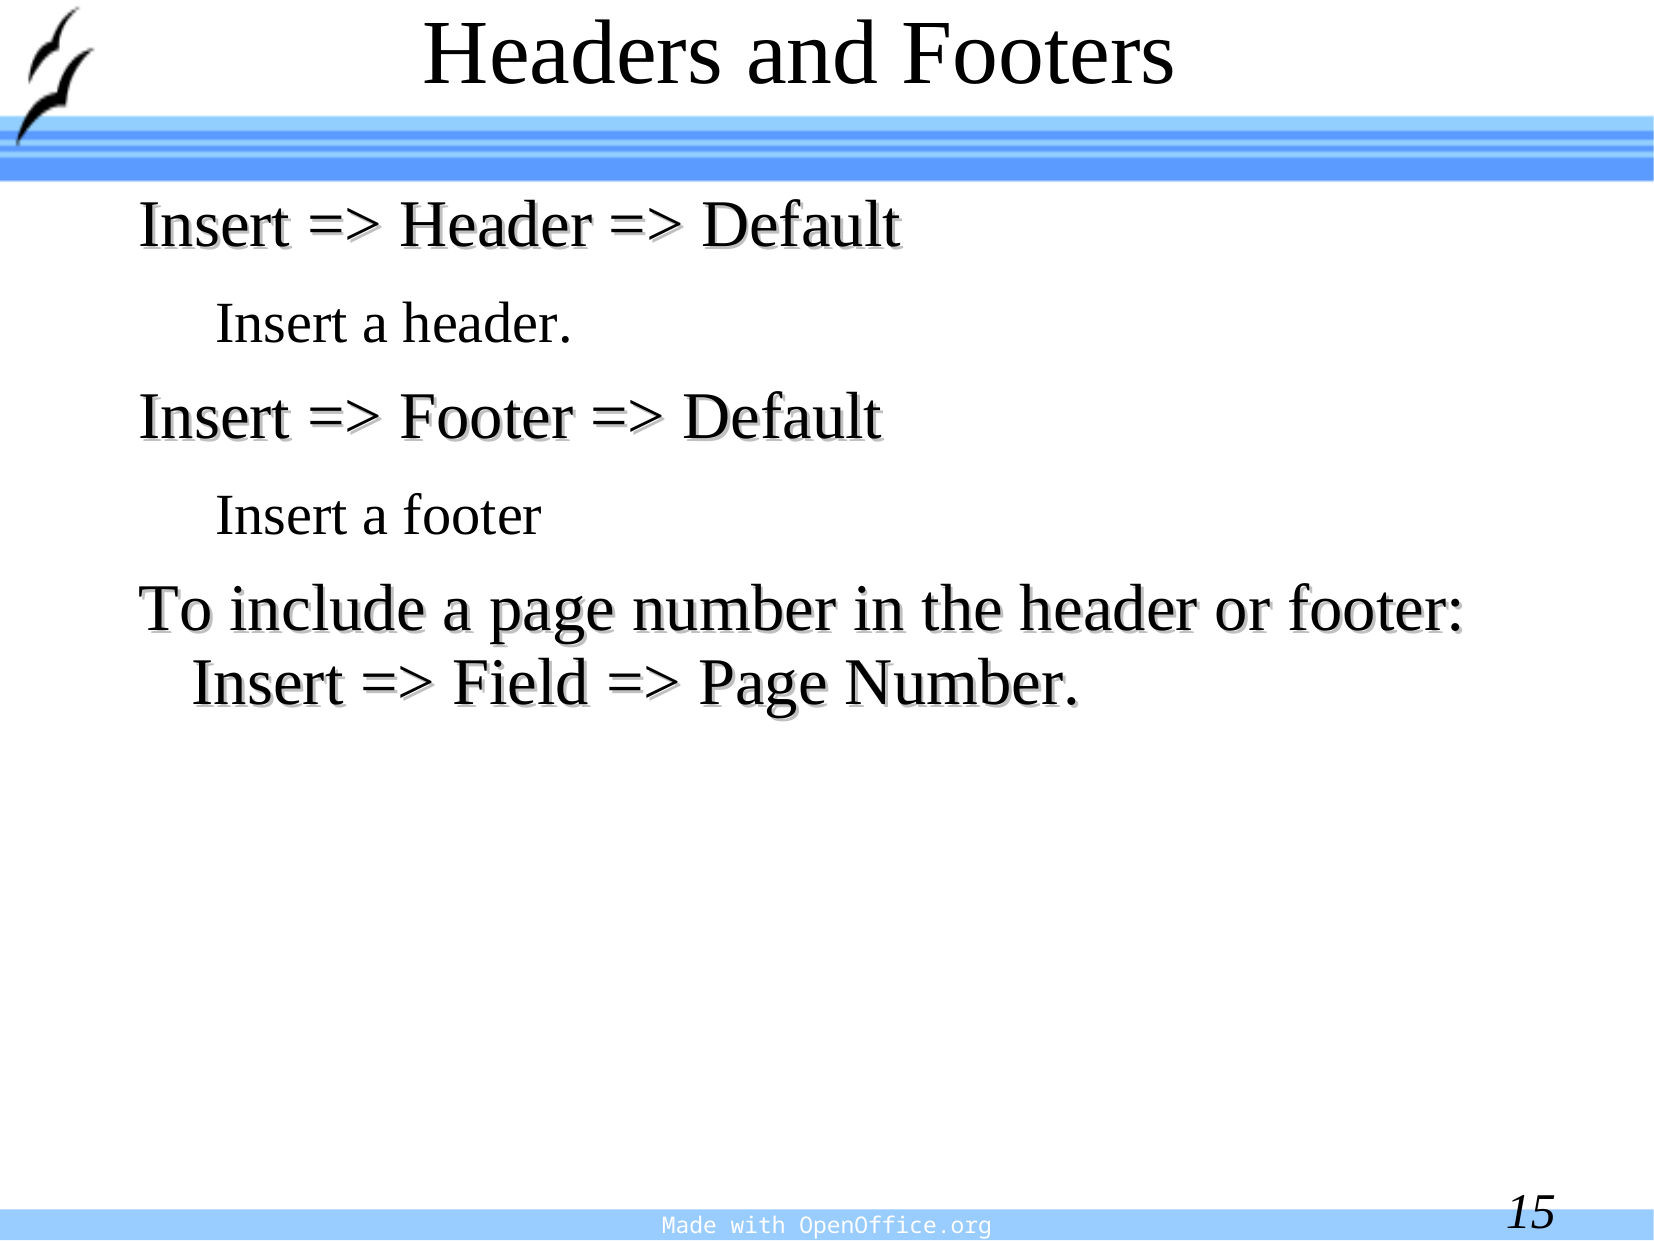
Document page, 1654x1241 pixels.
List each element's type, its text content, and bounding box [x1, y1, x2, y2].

title Headers and Footers [94, 0, 1507, 117]
list Insert => Header => Default Insert a header. Insert => Footer => Default Insert a footer To include a page number in the header or footer: Insert => Field => Page Number. [120, 187, 1533, 1195]
picture [0, 0, 1654, 188]
